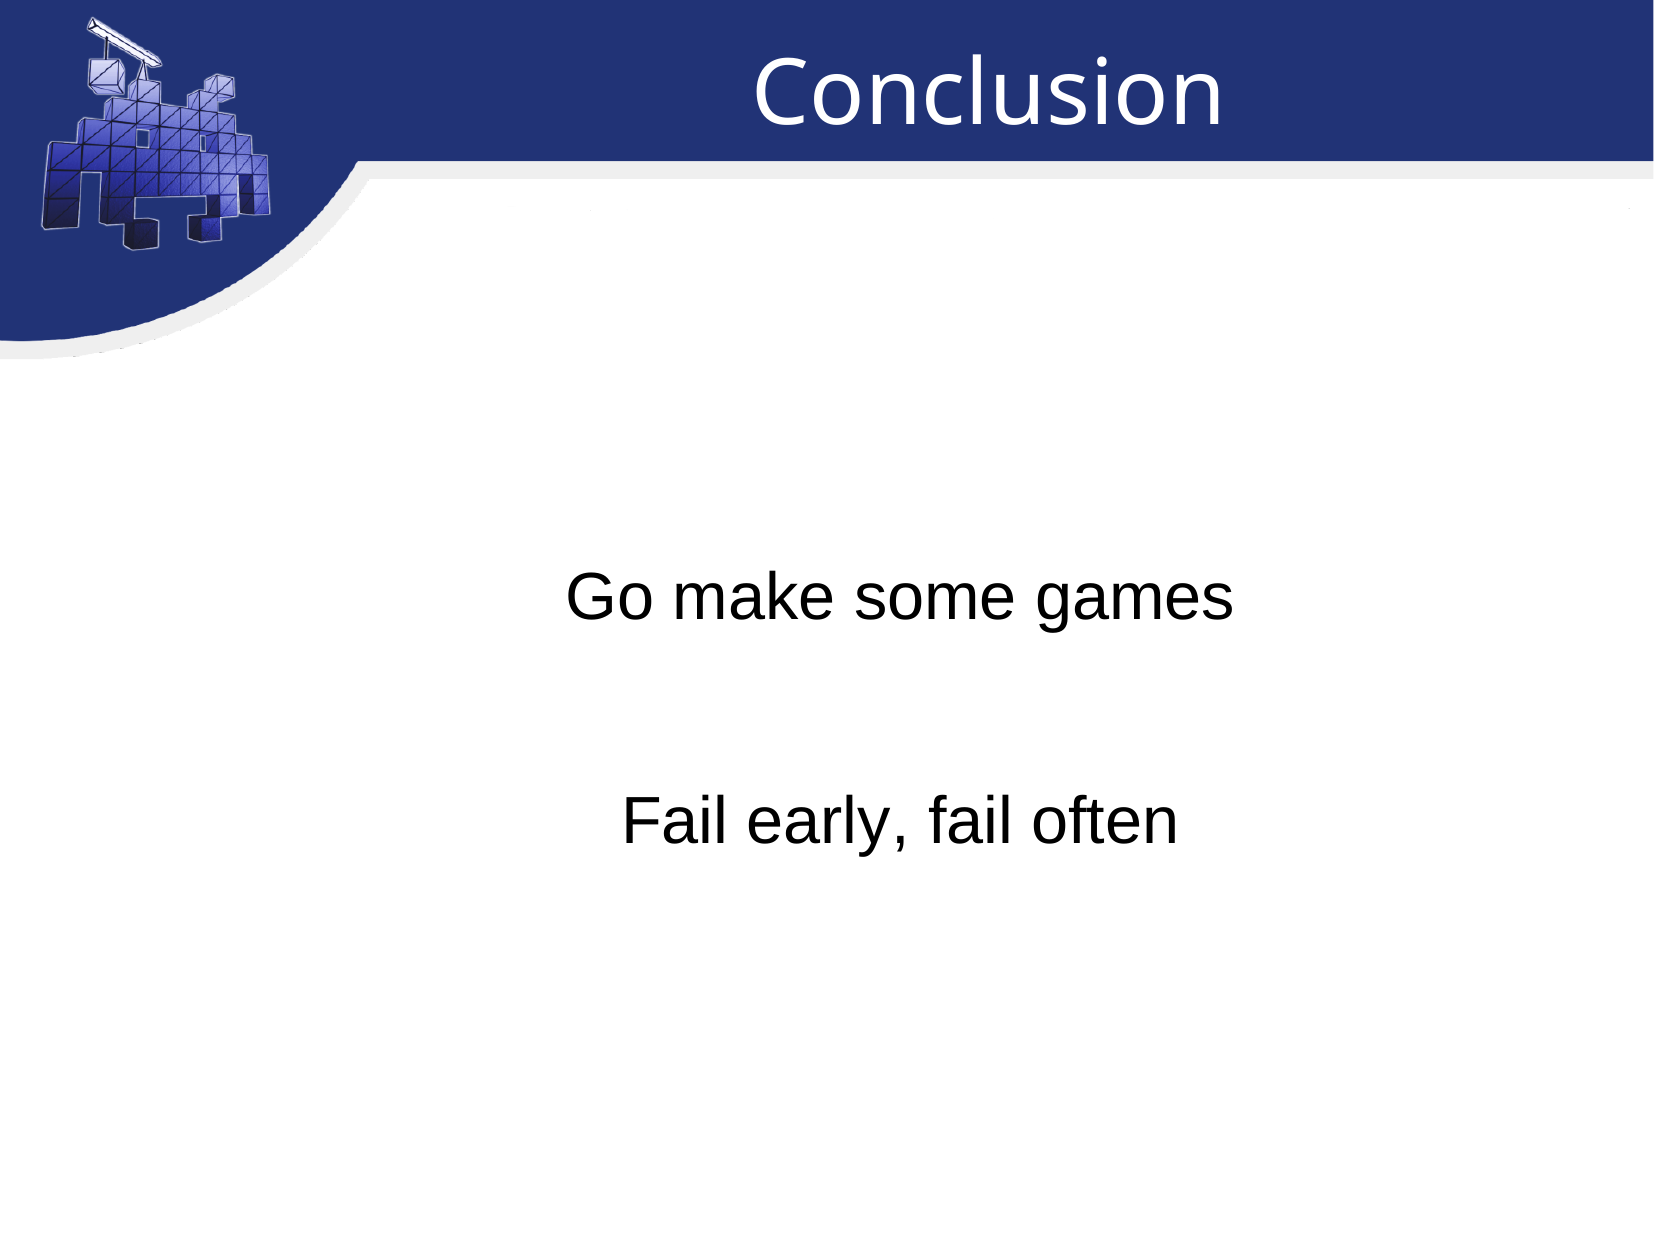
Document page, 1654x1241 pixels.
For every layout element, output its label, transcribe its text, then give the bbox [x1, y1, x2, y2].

title Conclusion [354, 29, 1625, 148]
subtitle Go make some games Fail early, fail often [206, 332, 1595, 1086]
picture [0, 0, 1654, 443]
